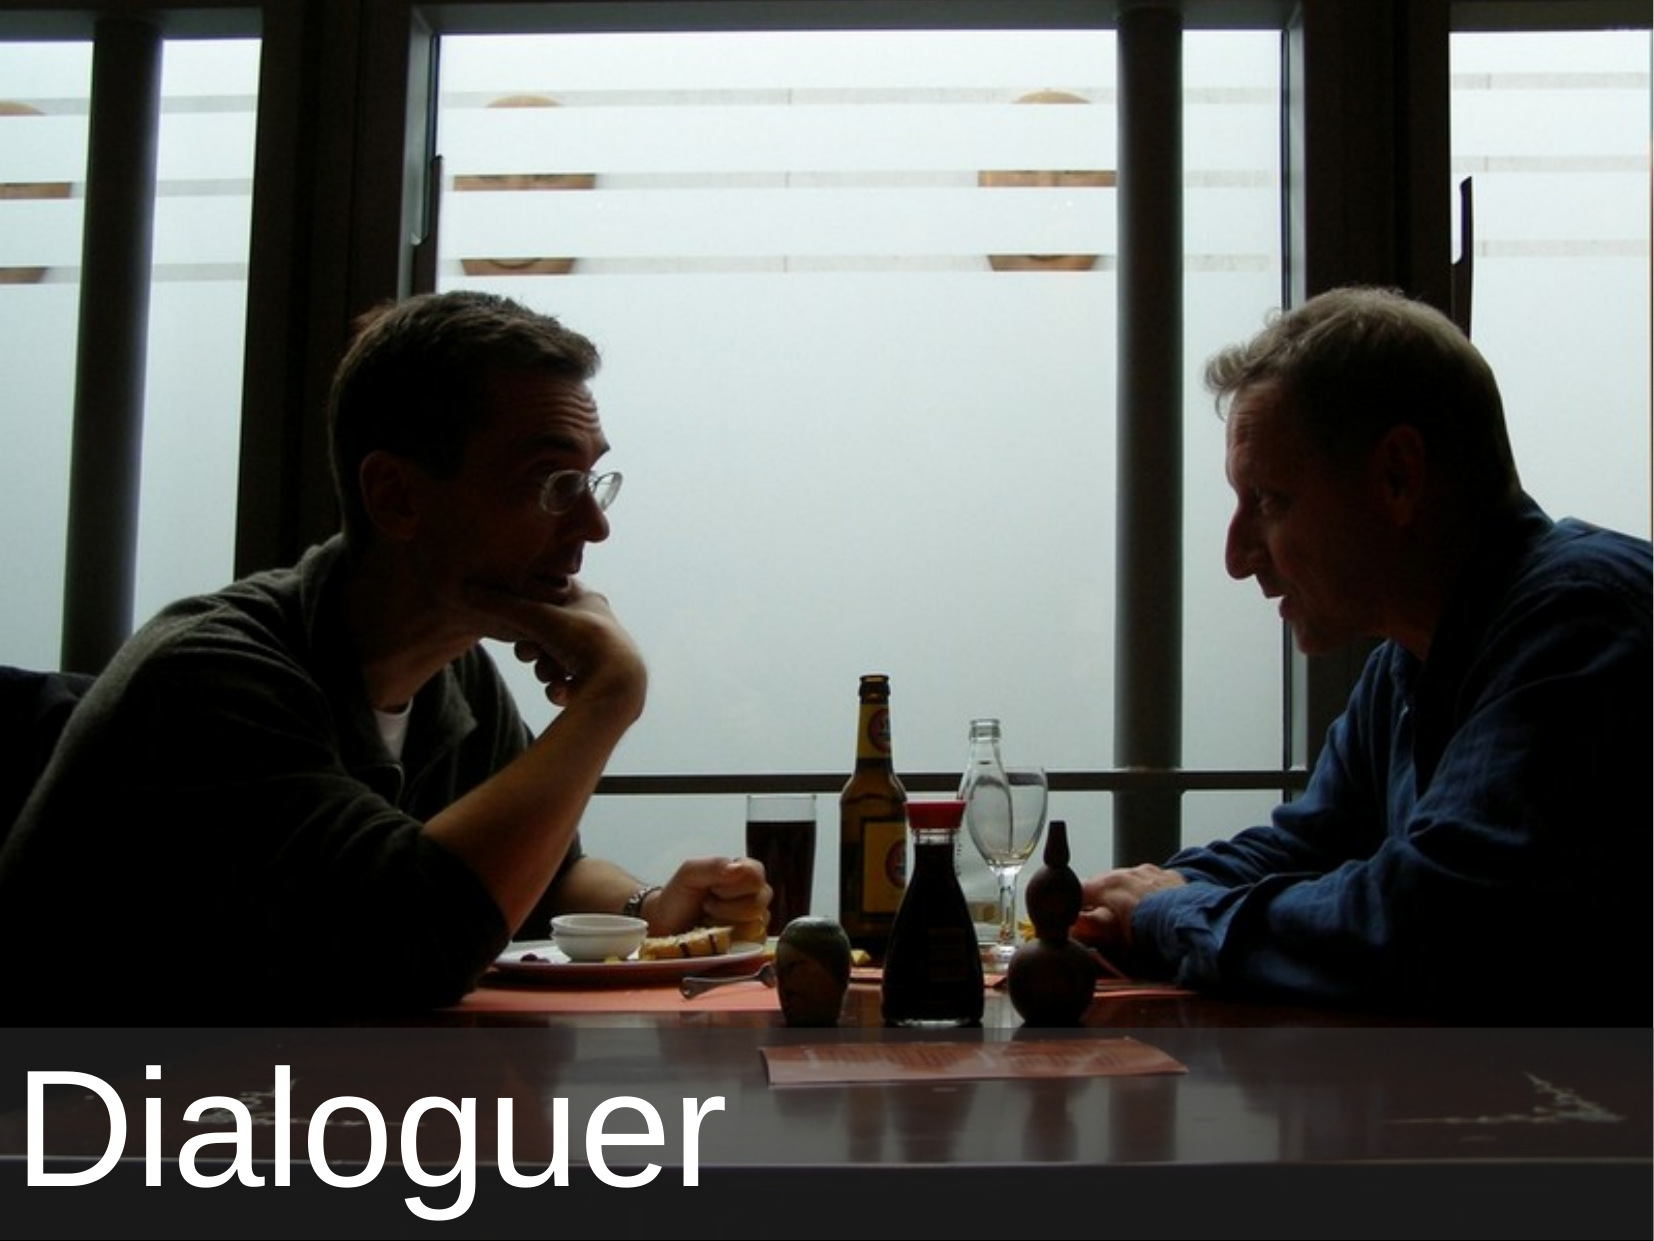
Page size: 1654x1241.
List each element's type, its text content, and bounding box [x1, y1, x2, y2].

text_box Dialoguer [0, 1027, 1654, 1241]
picture [0, 0, 1654, 1027]
